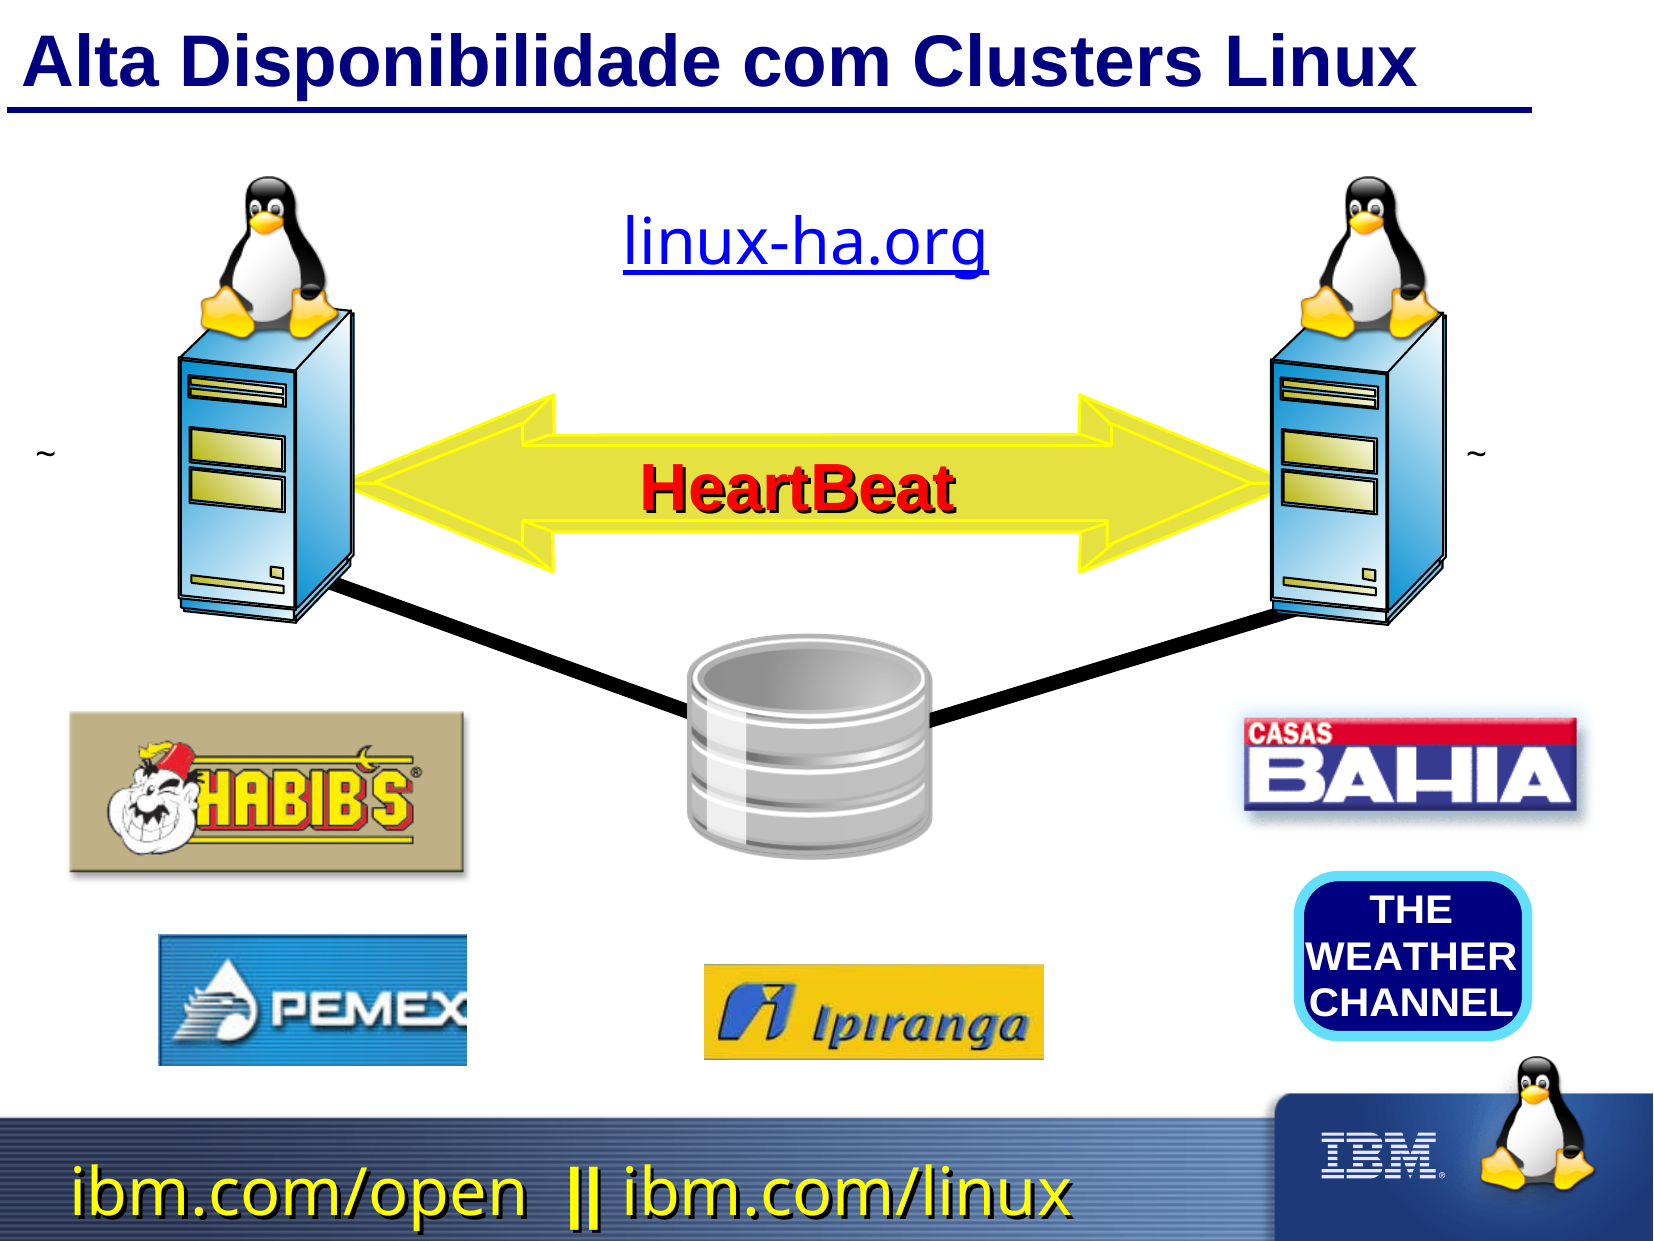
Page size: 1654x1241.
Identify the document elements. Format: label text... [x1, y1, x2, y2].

picture [704, 964, 1044, 1060]
text_box THE WEATHER CHANNEL [1305, 885, 1519, 1025]
picture [1288, 175, 1456, 344]
picture [188, 175, 356, 344]
picture [0, 934, 1653, 1241]
text_box [1311, 1025, 1515, 1037]
text_box [1298, 894, 1305, 1018]
text_box [1313, 876, 1513, 885]
picture [1209, 678, 1624, 851]
text_box ~ [35, 423, 161, 480]
text_box linux-ha.org [622, 188, 1064, 291]
text_box [1519, 891, 1528, 1021]
text_box Alta Disponibilidade com Clusters Linux [21, 14, 1610, 97]
text_box ~ [1465, 423, 1592, 480]
picture [55, 701, 477, 896]
text_box [178, 344, 1446, 625]
picture [686, 633, 933, 861]
text_box HeartBeat [640, 444, 989, 807]
